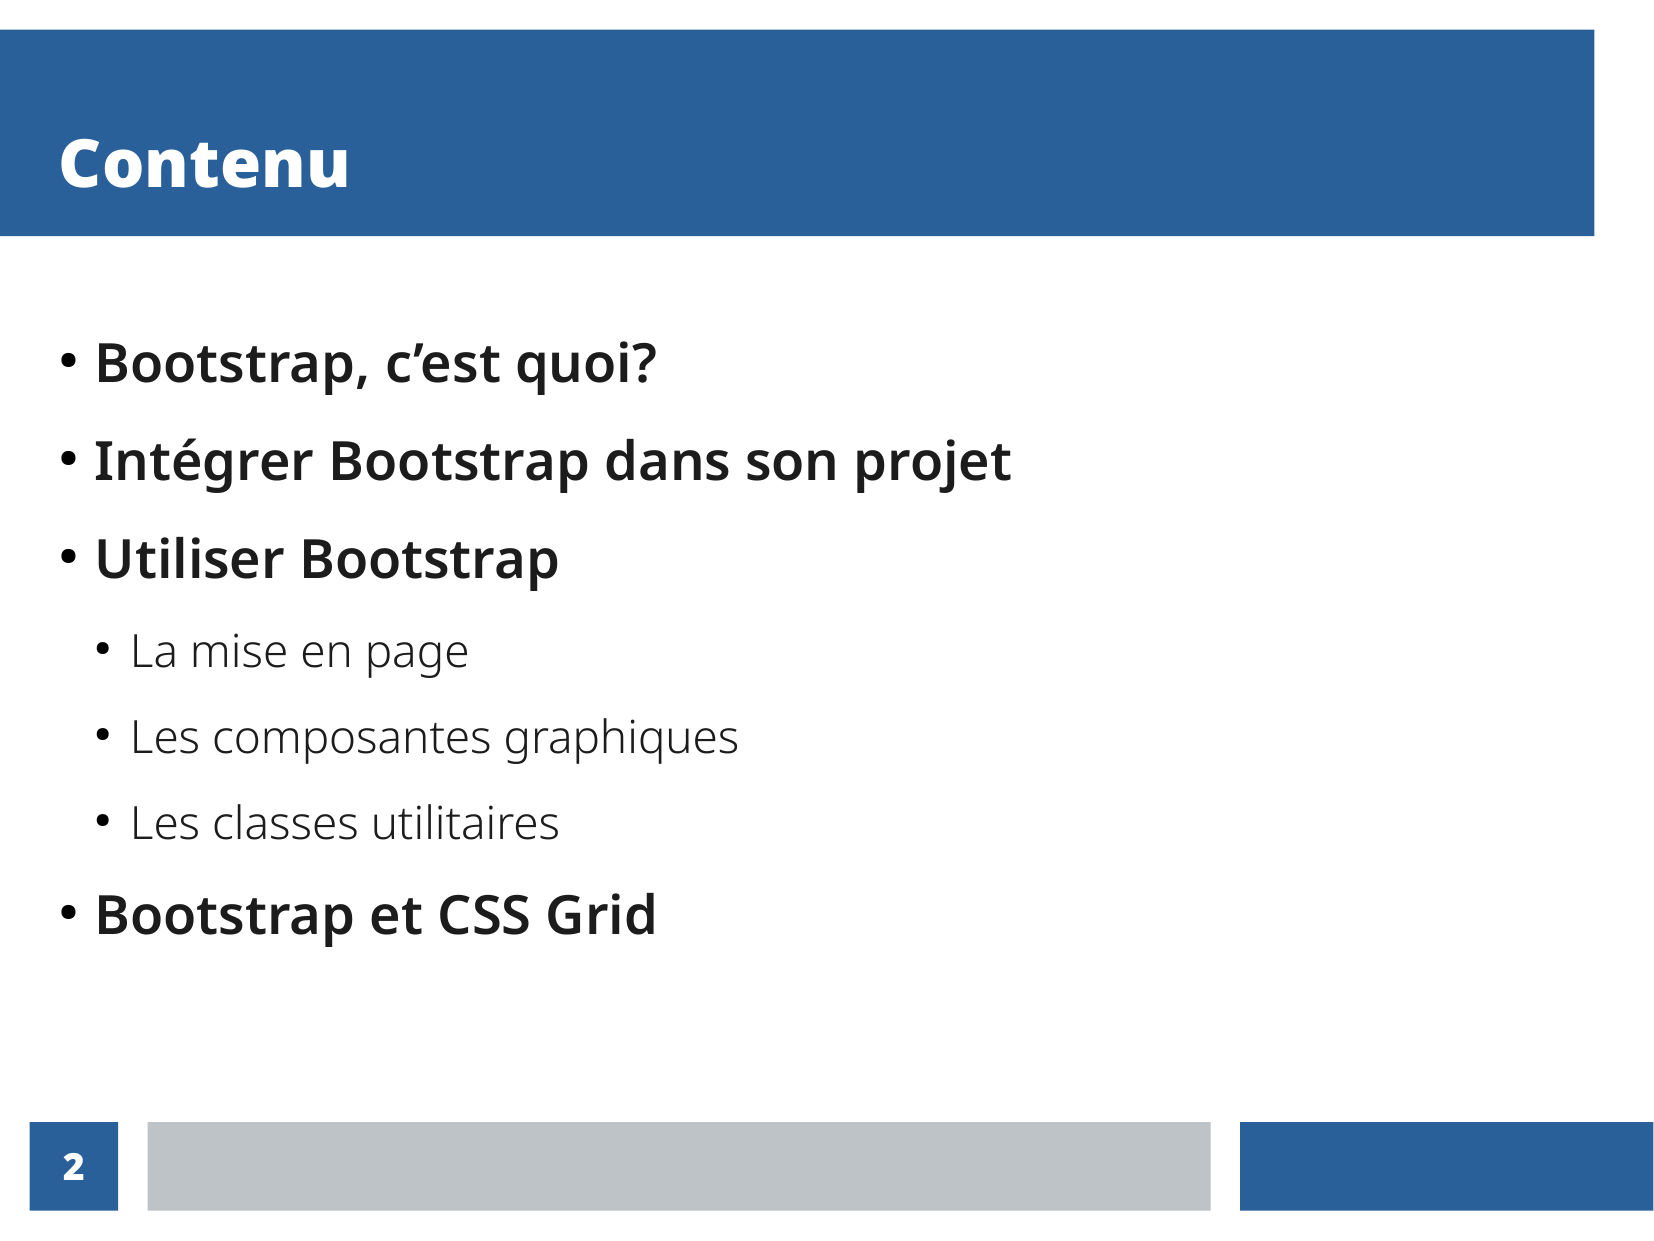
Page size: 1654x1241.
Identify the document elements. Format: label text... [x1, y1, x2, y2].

title Contenu [59, 59, 1595, 207]
list Bootstrap, c’est quoi? Intégrer Bootstrap dans son projet Utiliser Bootstrap La mise en page Les composantes graphiques Les classes utilitaires Bootstrap et CSS Grid [59, 324, 1565, 1093]
